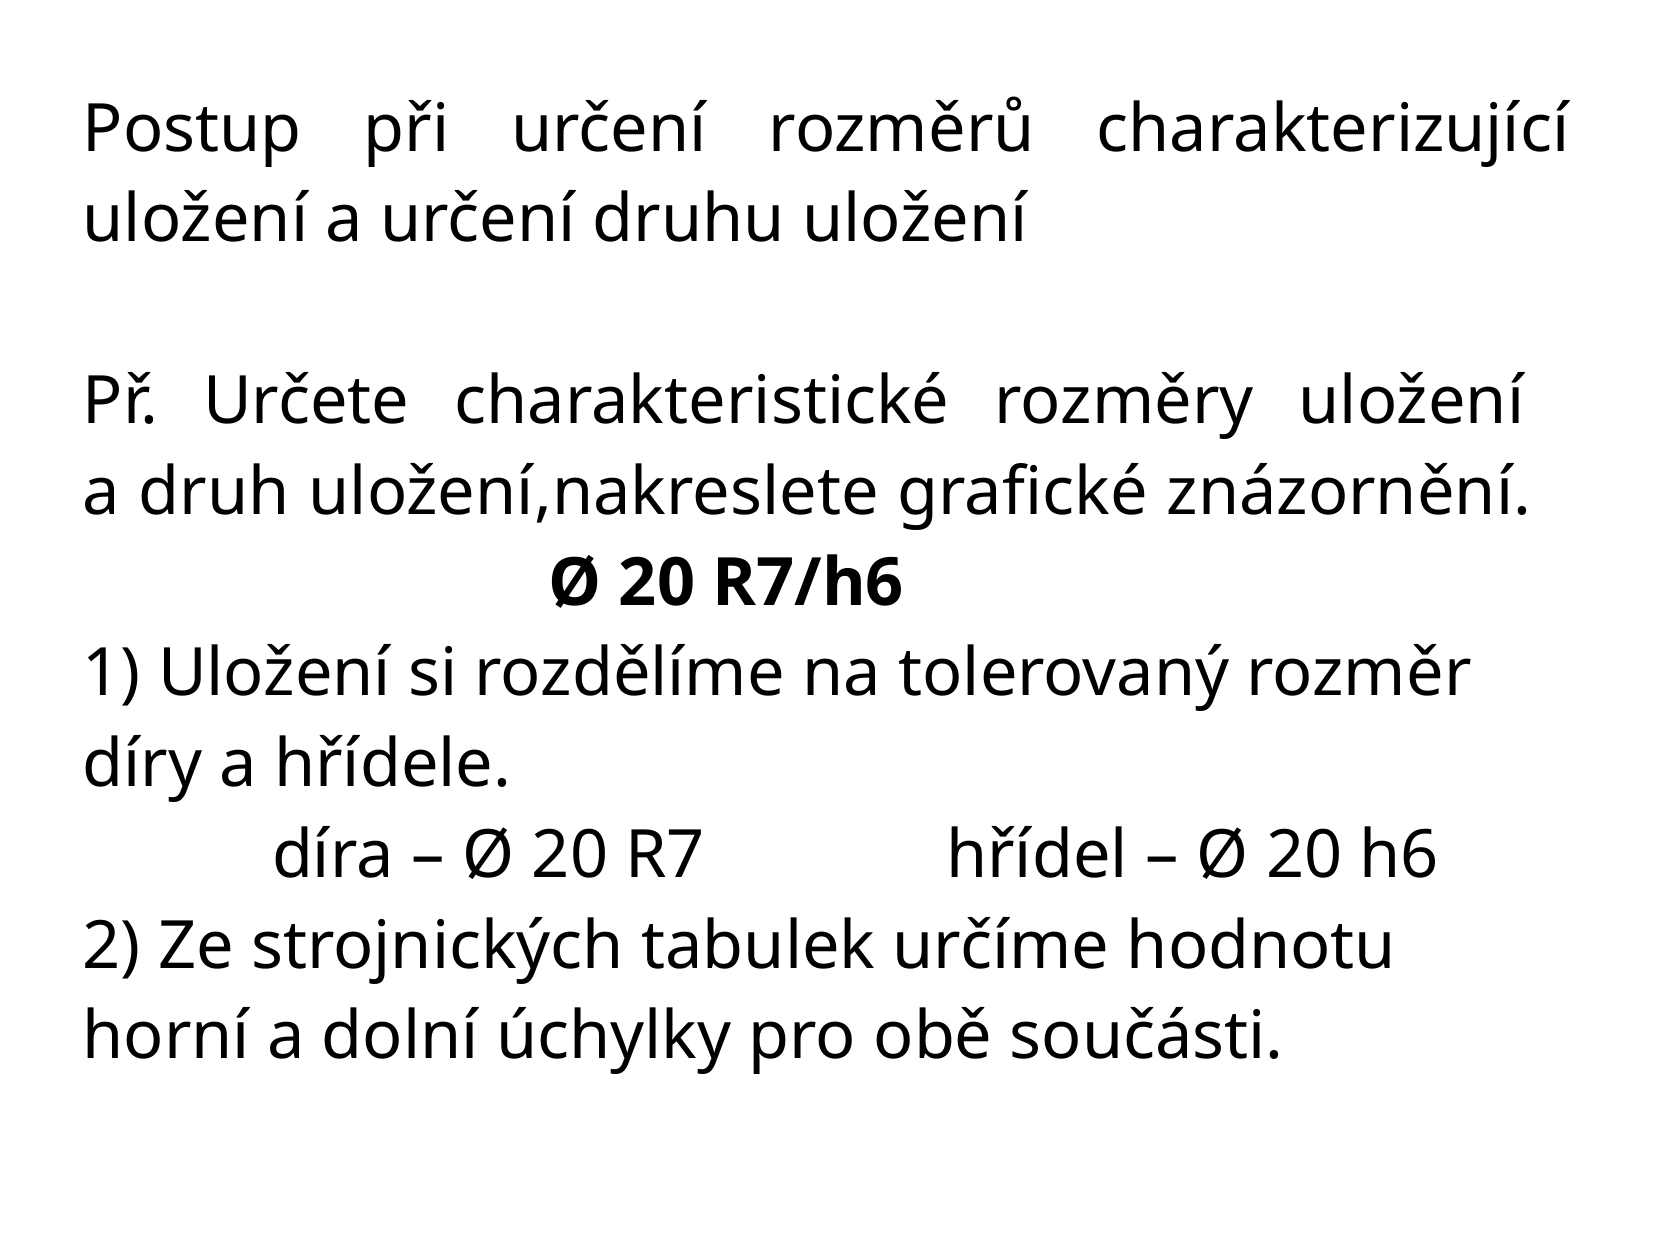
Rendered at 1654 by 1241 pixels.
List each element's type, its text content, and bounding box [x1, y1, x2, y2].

subtitle Postup při určení rozměrů charakterizující uložení a určení druhu uložení Př. Určete charakteristické rozměry uložení a druh uložení,nakreslete grafické znázornění. Ø 20 R7/h6 Uložení si rozdělíme na tolerovaný rozměr díry a hřídele. díra – Ø 20 R7 hřídel – Ø 20 h6 Ze strojnických tabulek určíme hodnotu horní a dolní úchylky pro obě součásti. [82, 49, 1571, 1109]
